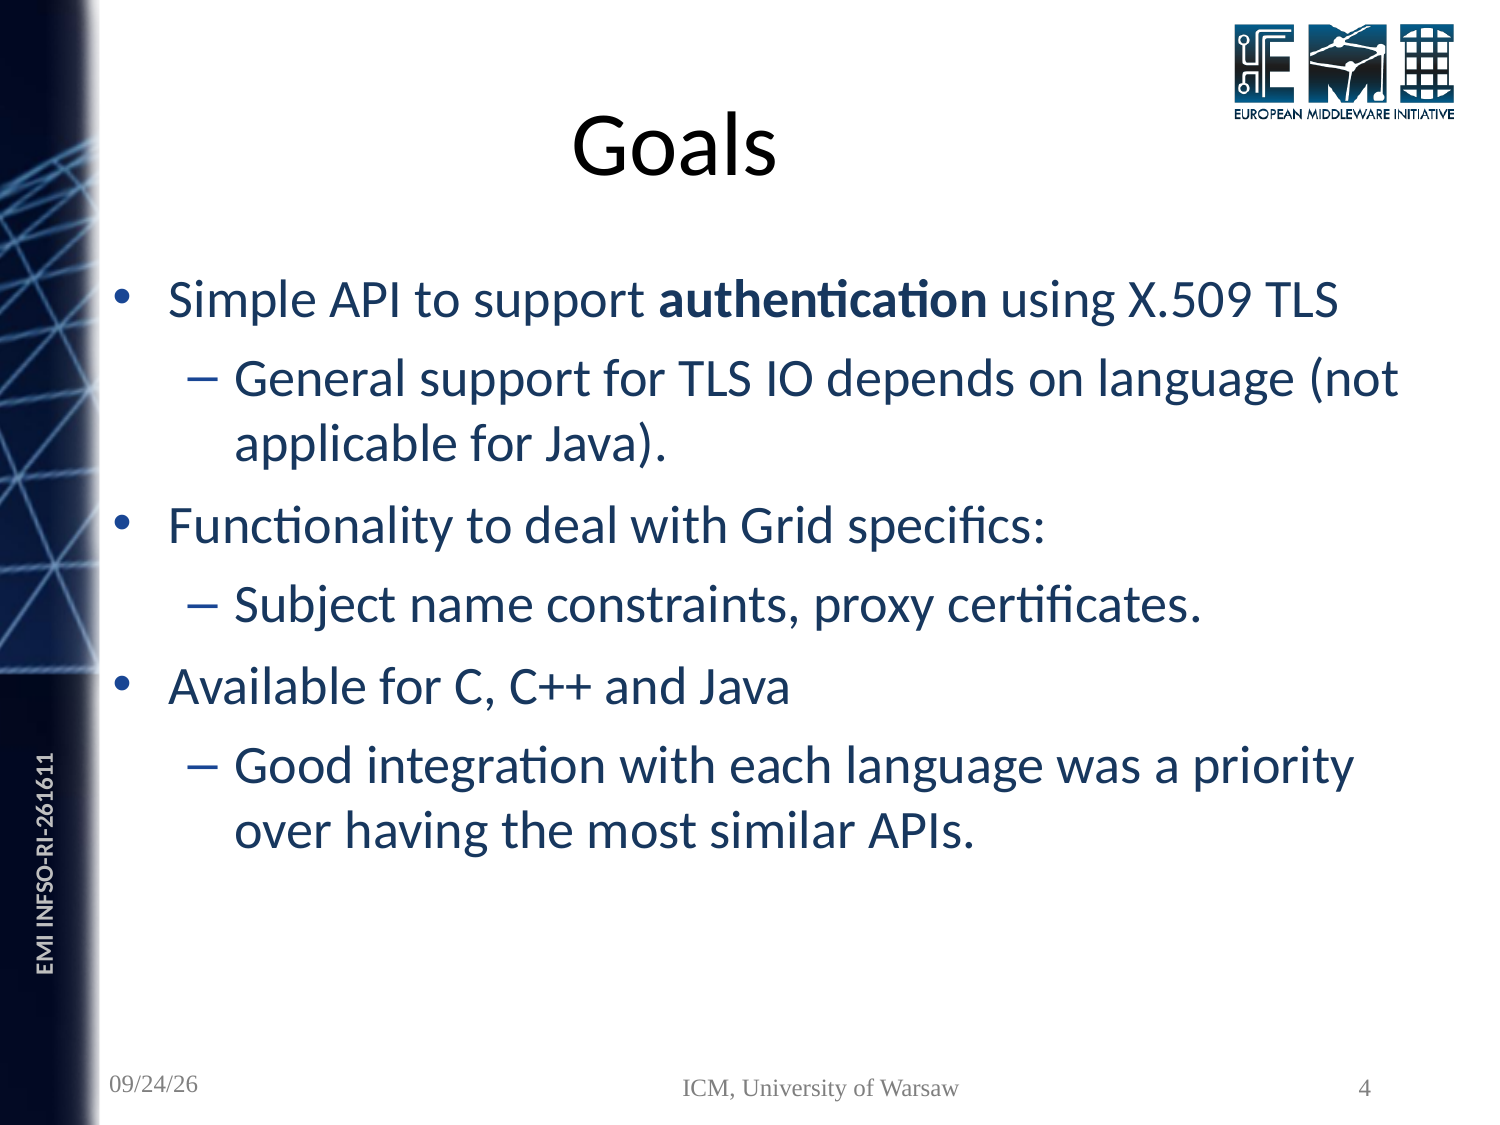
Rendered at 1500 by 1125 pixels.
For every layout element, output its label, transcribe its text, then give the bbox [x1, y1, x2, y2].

list Simple API to support authentication using X.509 TLS General support for TLS IO depends on language (not applicable for Java). Functionality to deal with Grid specifics: Subject name constraints, proxy certificates. Available for C, C++ and Java Good integration with each language was a priority over having the most similar APIs. [112, 263, 1425, 1006]
picture [0, 0, 111, 1125]
picture [1185, 8, 1500, 140]
title Goals [112, 44, 1238, 233]
